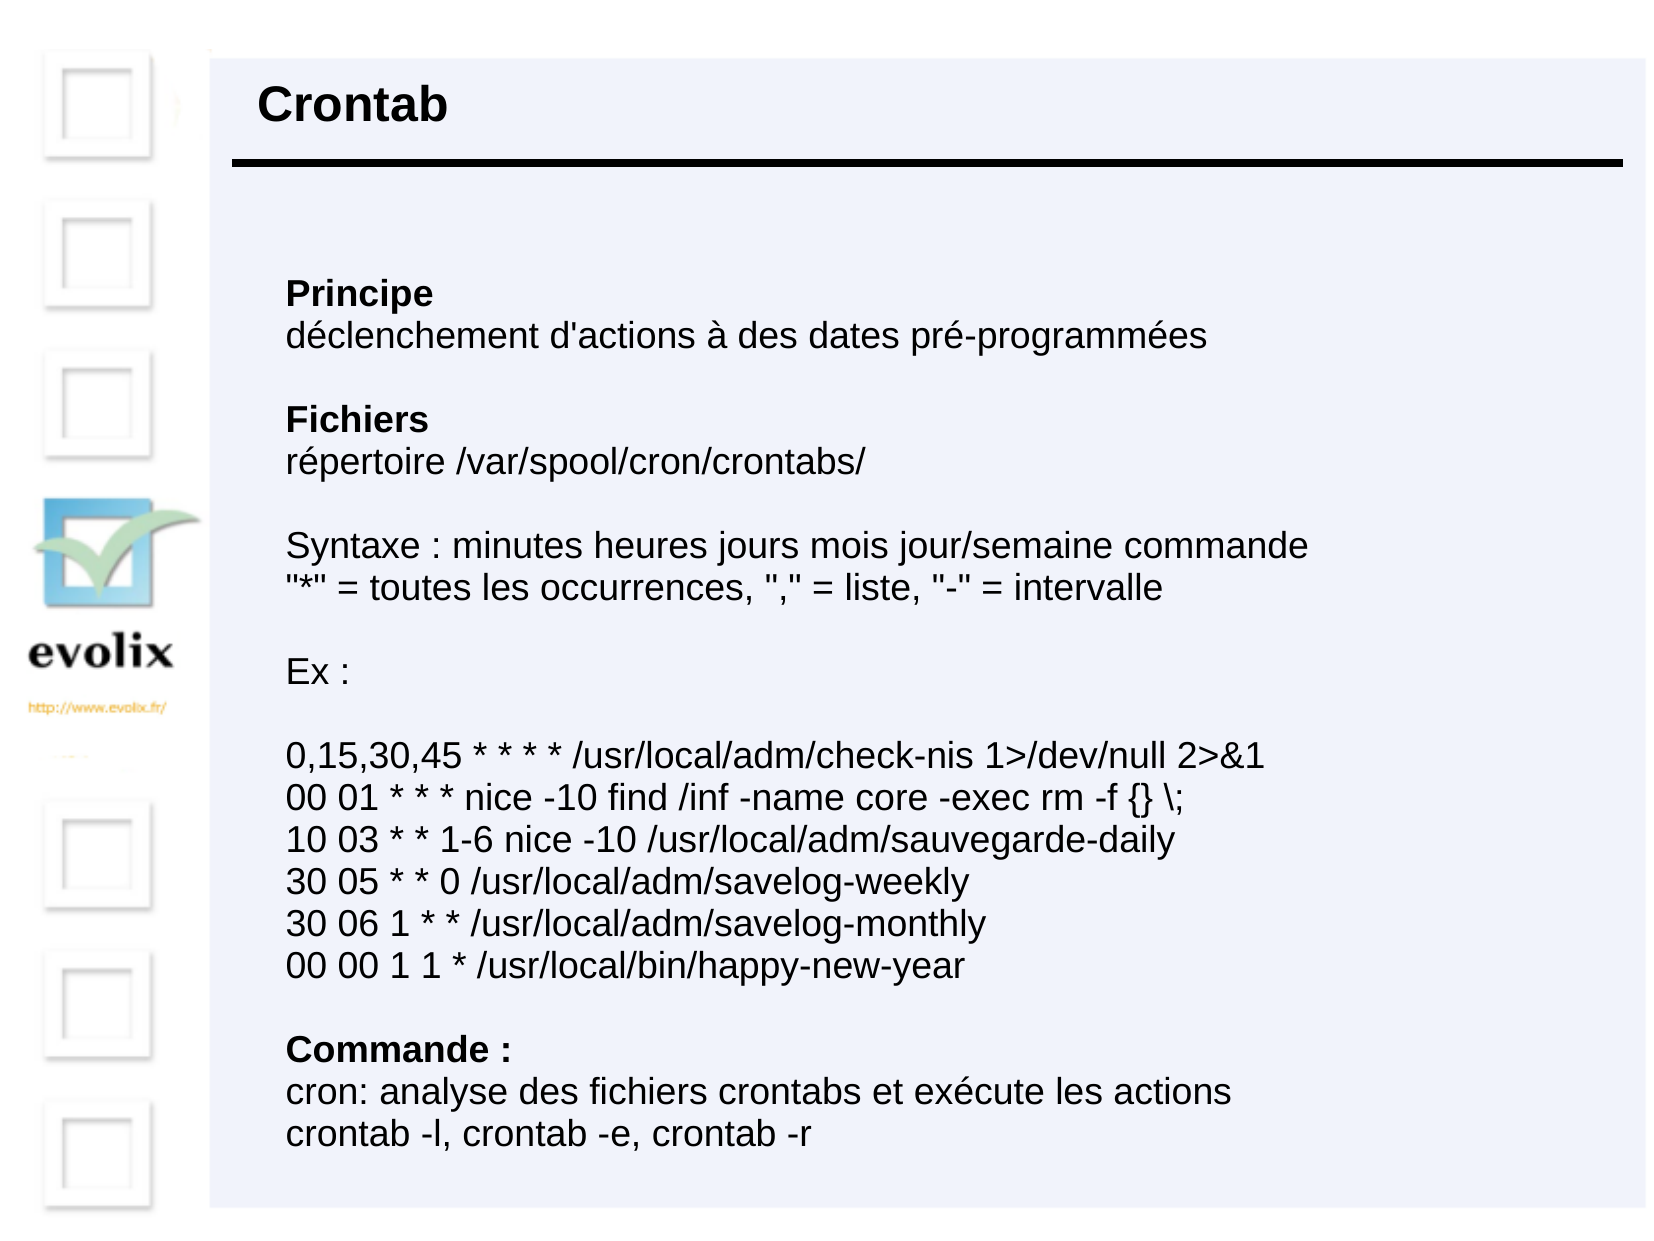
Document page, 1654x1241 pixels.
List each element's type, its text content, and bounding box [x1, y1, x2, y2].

text_box Crontab [242, 68, 684, 140]
text_box [550, 276, 1654, 365]
text_box Principe déclenchement d'actions à des dates pré-programmées Fichiers répertoire /var/spool/cron/crontabs/ Syntaxe : minutes heures jours mois jour/semaine commande "*" = toutes les occurrences, "," = liste, "-" = intervalle Ex : 0,15,30,45 * * * * /usr/local/adm/check-nis 1>/dev/null 2>&1 00 01 * * * nice -10 find /inf -name core -exec rm -f {} \; 10 03 * * 1-6 nice -10 /usr/local/adm/sauvegarde-daily 30 05 * * 0 /usr/local/adm/savelog-weekly 30 06 1 * * /usr/local/adm/savelog-monthly 00 00 1 1 * /usr/local/bin/happy-new-year Commande : cron: analyse des fichiers crontabs et exécute les actions crontab -l, crontab -e, crontab -r [270, 264, 1587, 1162]
picture [0, 49, 1654, 1218]
